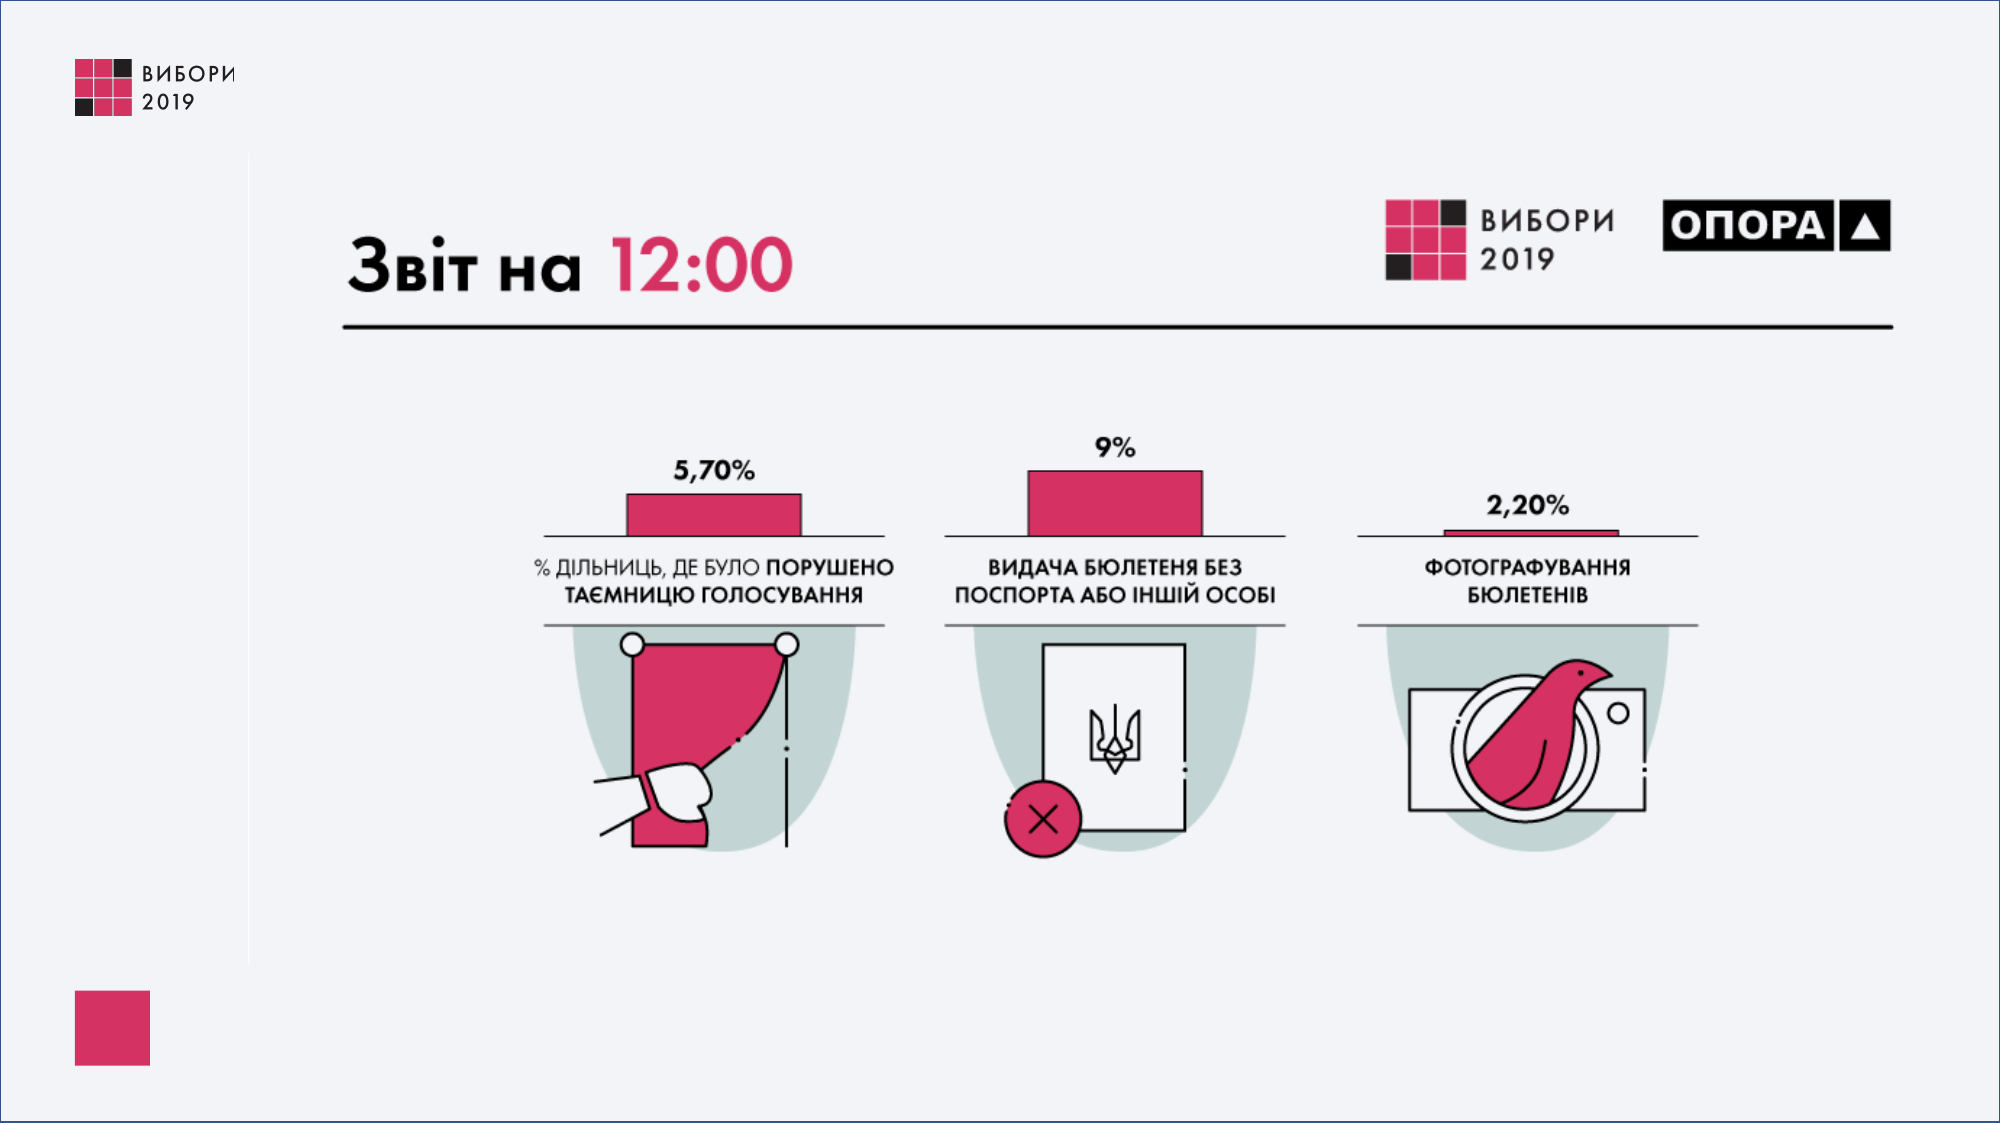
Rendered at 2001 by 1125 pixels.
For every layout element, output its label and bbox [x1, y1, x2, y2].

picture [75, 59, 234, 116]
picture [248, 153, 1986, 965]
text_box [0, 0, 2000, 1123]
